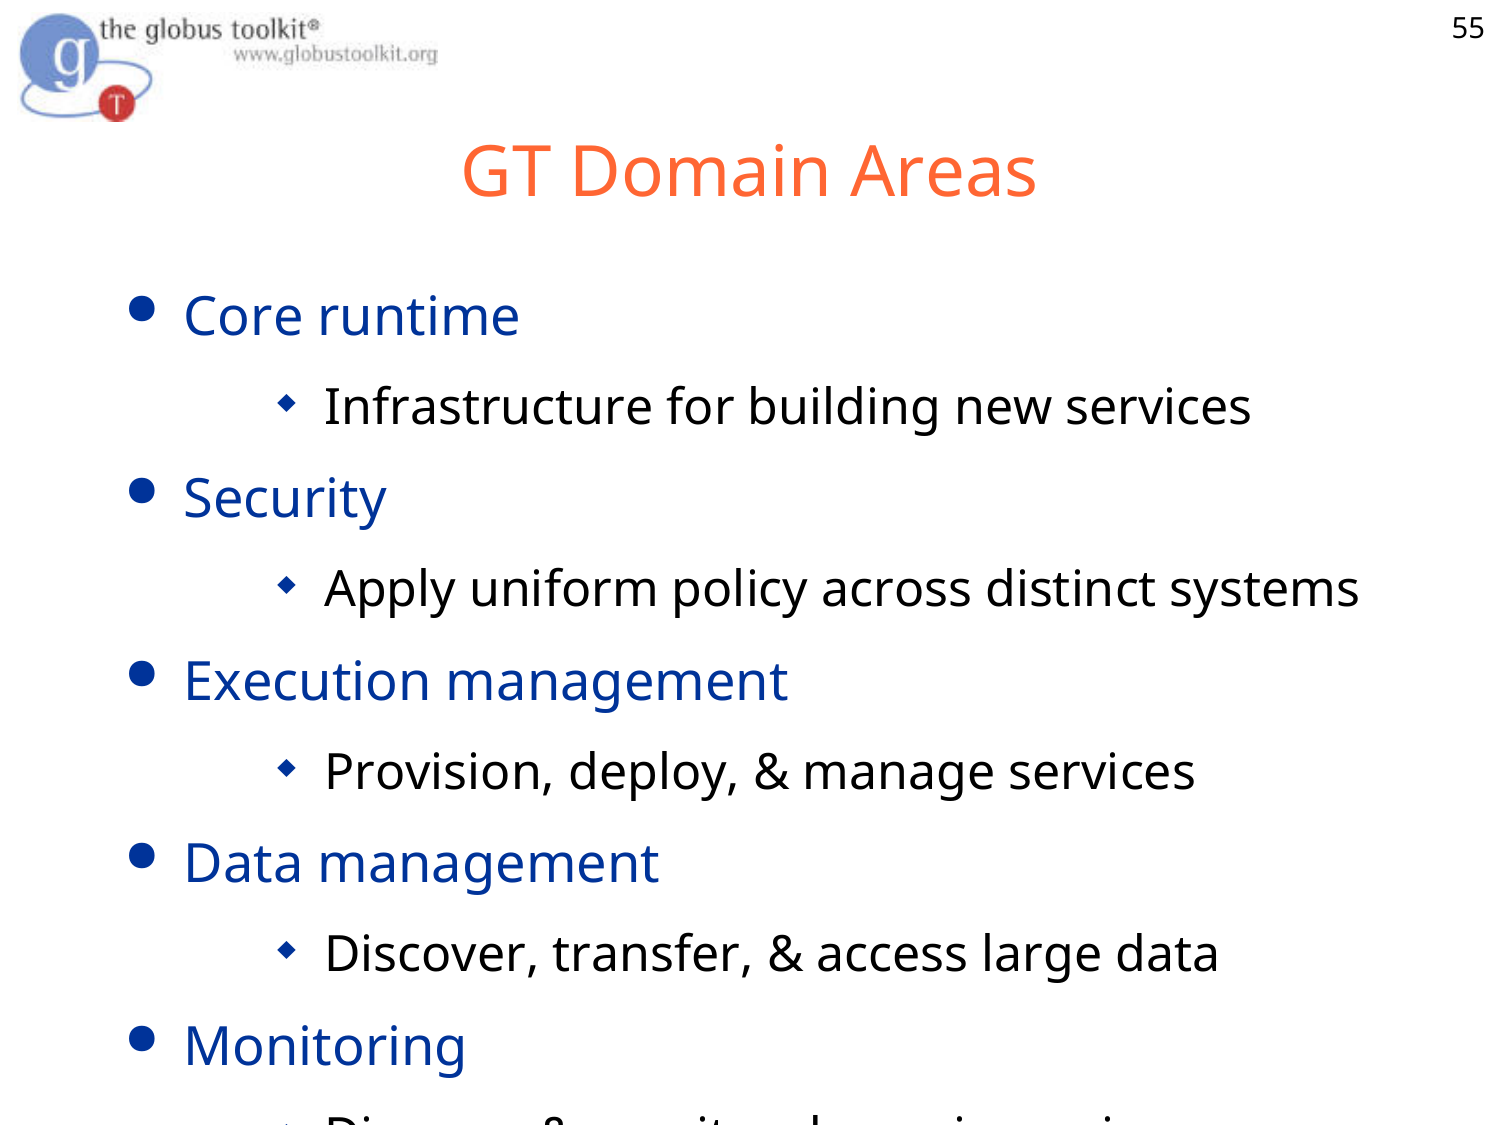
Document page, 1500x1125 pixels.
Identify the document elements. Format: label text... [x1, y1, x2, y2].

title GT Domain Areas [112, 99, 1388, 225]
picture [17, 12, 438, 122]
list Core runtime Infrastructure for building new services Security Apply uniform policy across distinct systems Execution management Provision, deploy, & manage services Data management Discover, transfer, & access large data Monitoring Discover & monitor dynamic services [112, 262, 1388, 1082]
